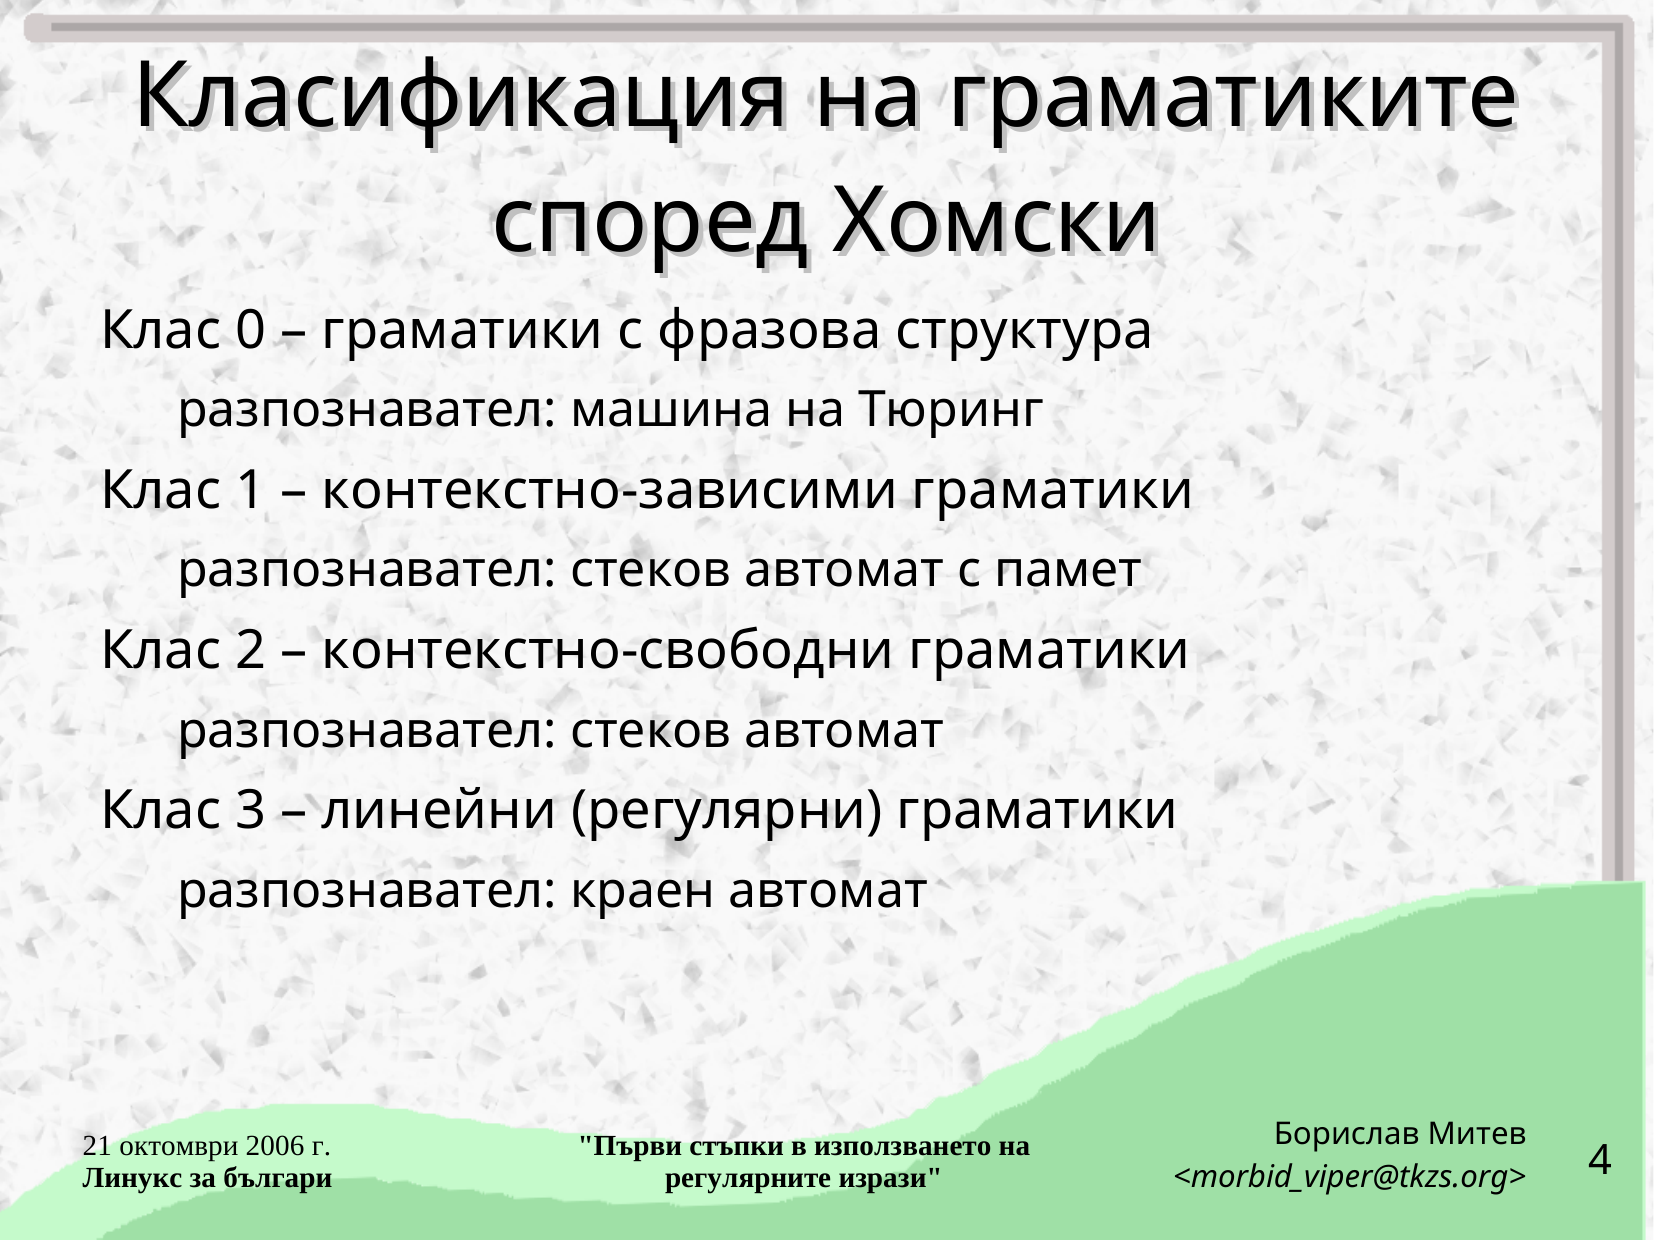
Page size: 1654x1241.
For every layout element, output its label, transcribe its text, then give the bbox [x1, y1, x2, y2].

list Клас 0 – граматики с фразова структура разпознавател: машина на Тюринг Клас 1 – контекстно-зависими граматики разпознавател: стеков автомат с памет Клас 2 – контекстно-свободни граматики разпознавател: стеков автомат Клас 3 – линейни (регулярни) граматики разпознавател: краен автомат [82, 290, 1571, 1109]
title Класификация на граматиките според Хомски [82, 18, 1571, 288]
picture [0, 0, 1654, 1240]
